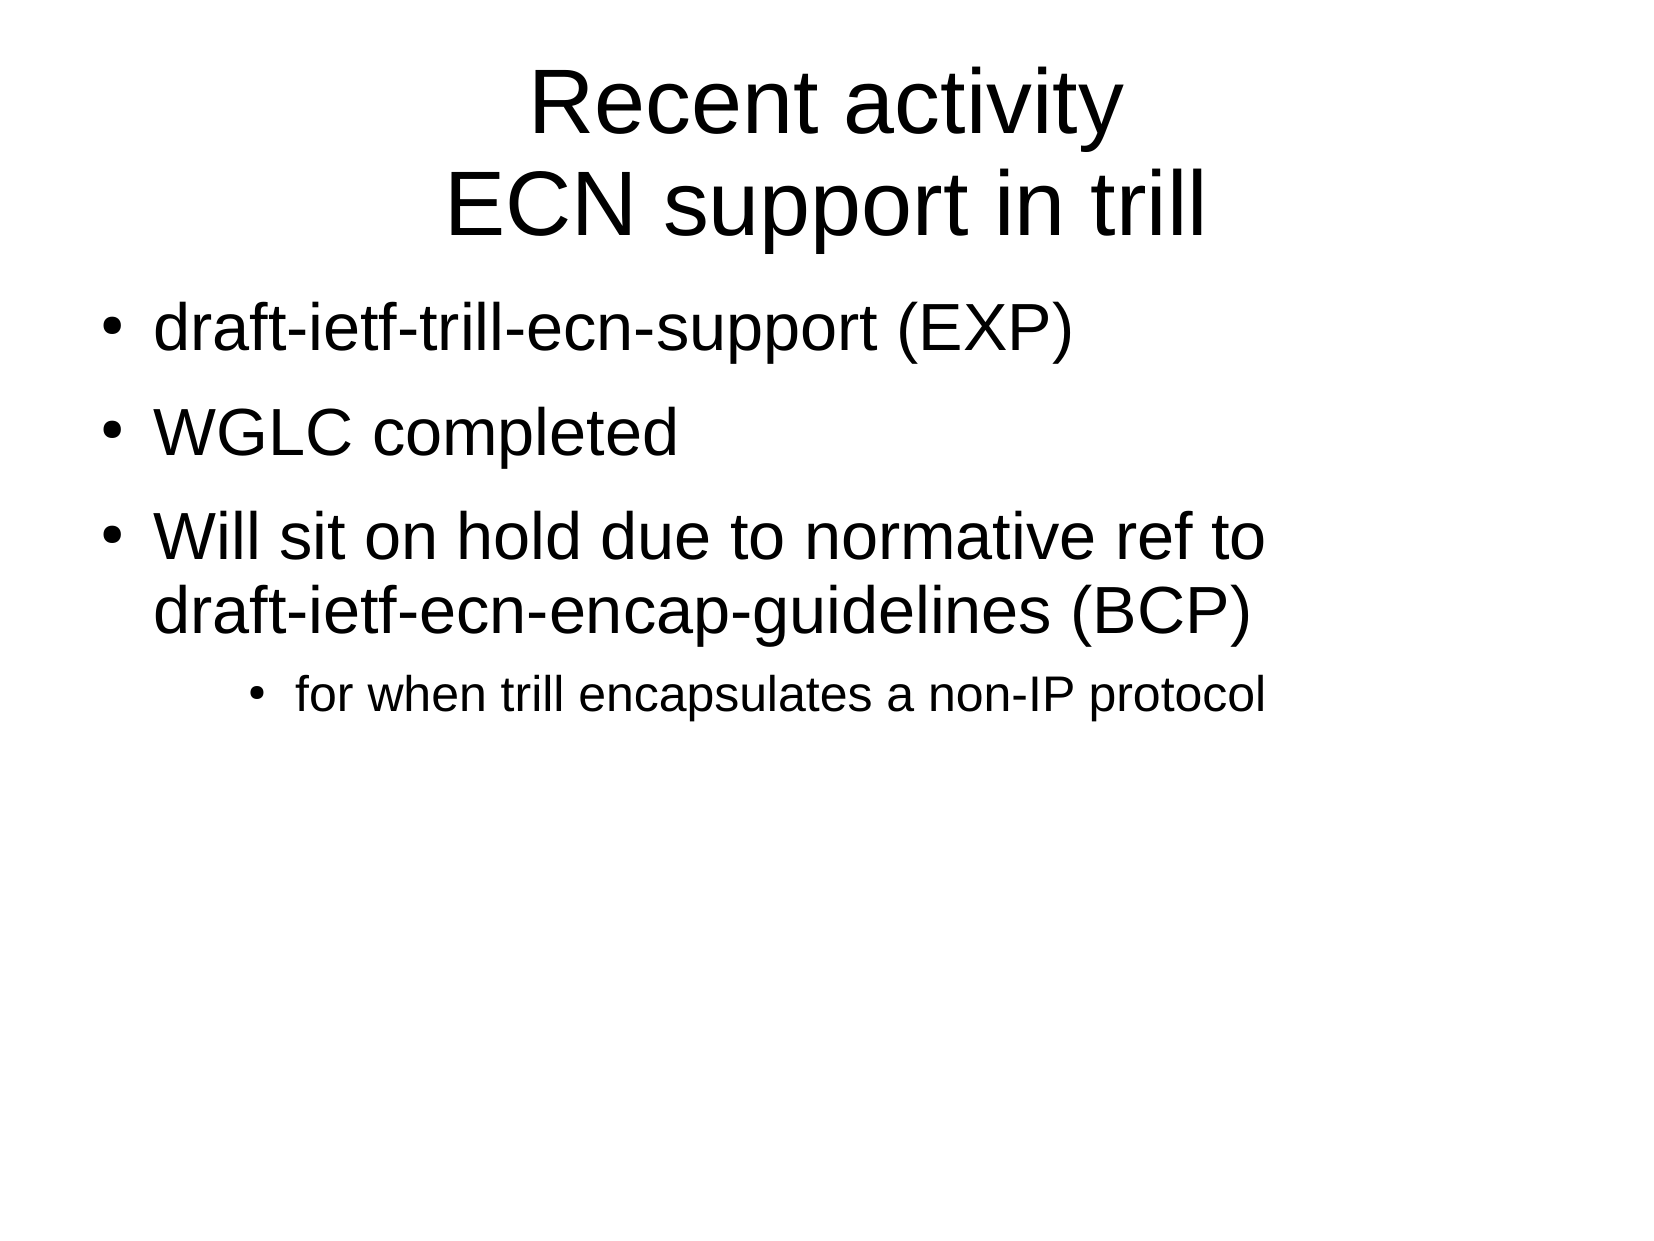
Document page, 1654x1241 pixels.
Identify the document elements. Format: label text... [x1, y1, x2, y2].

list draft-ietf-trill-ecn-support (EXP) WGLC completed Will sit on hold due to normative ref to draft-ietf-ecn-encap-guidelines (BCP) for when trill encapsulates a non-IP protocol [82, 290, 1571, 1010]
title Recent activity ECN support in trill [82, 49, 1571, 257]
